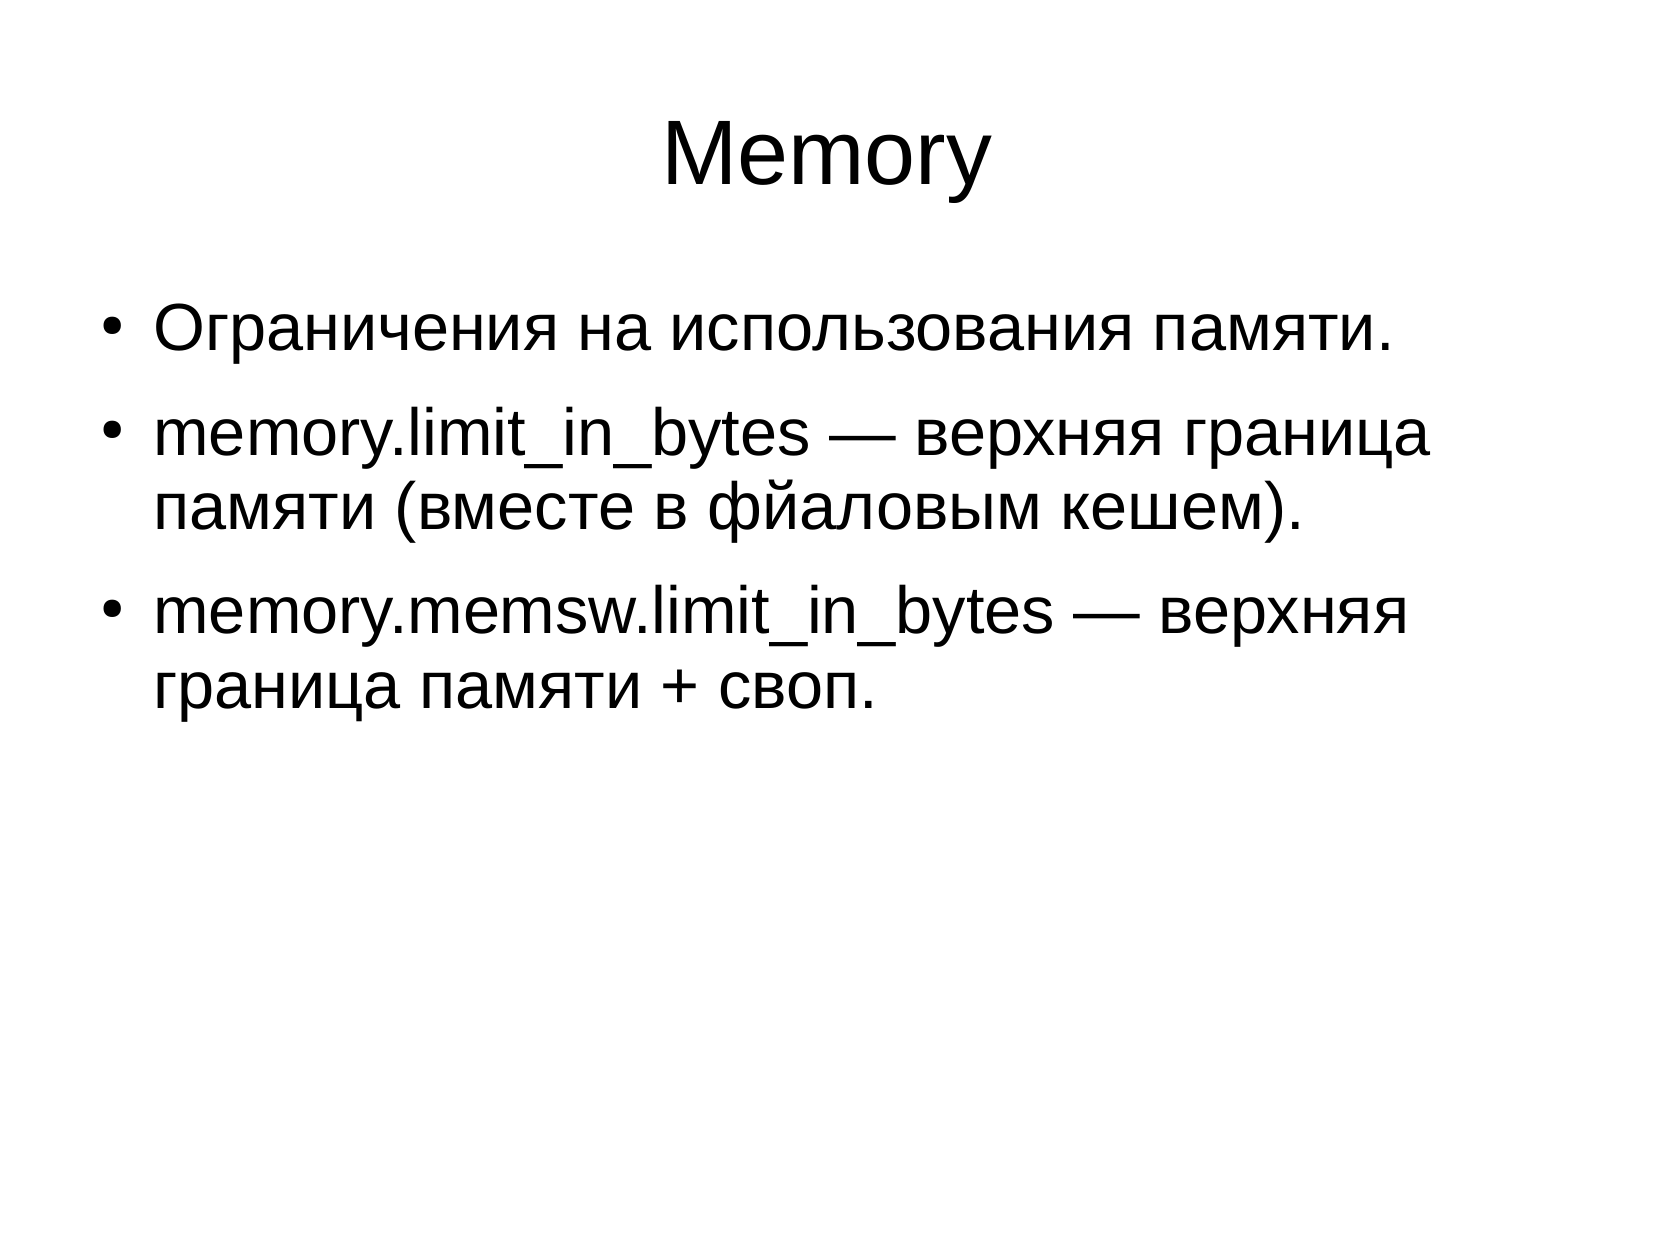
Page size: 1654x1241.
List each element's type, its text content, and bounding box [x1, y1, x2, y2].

list Ограничения на использования памяти. memory.limit_in_bytes — верхняя граница памяти (вместе в фйаловым кешем). memory.memsw.limit_in_bytes — верхняя граница памяти + своп. [82, 290, 1538, 1010]
title Memory [82, 49, 1571, 257]
